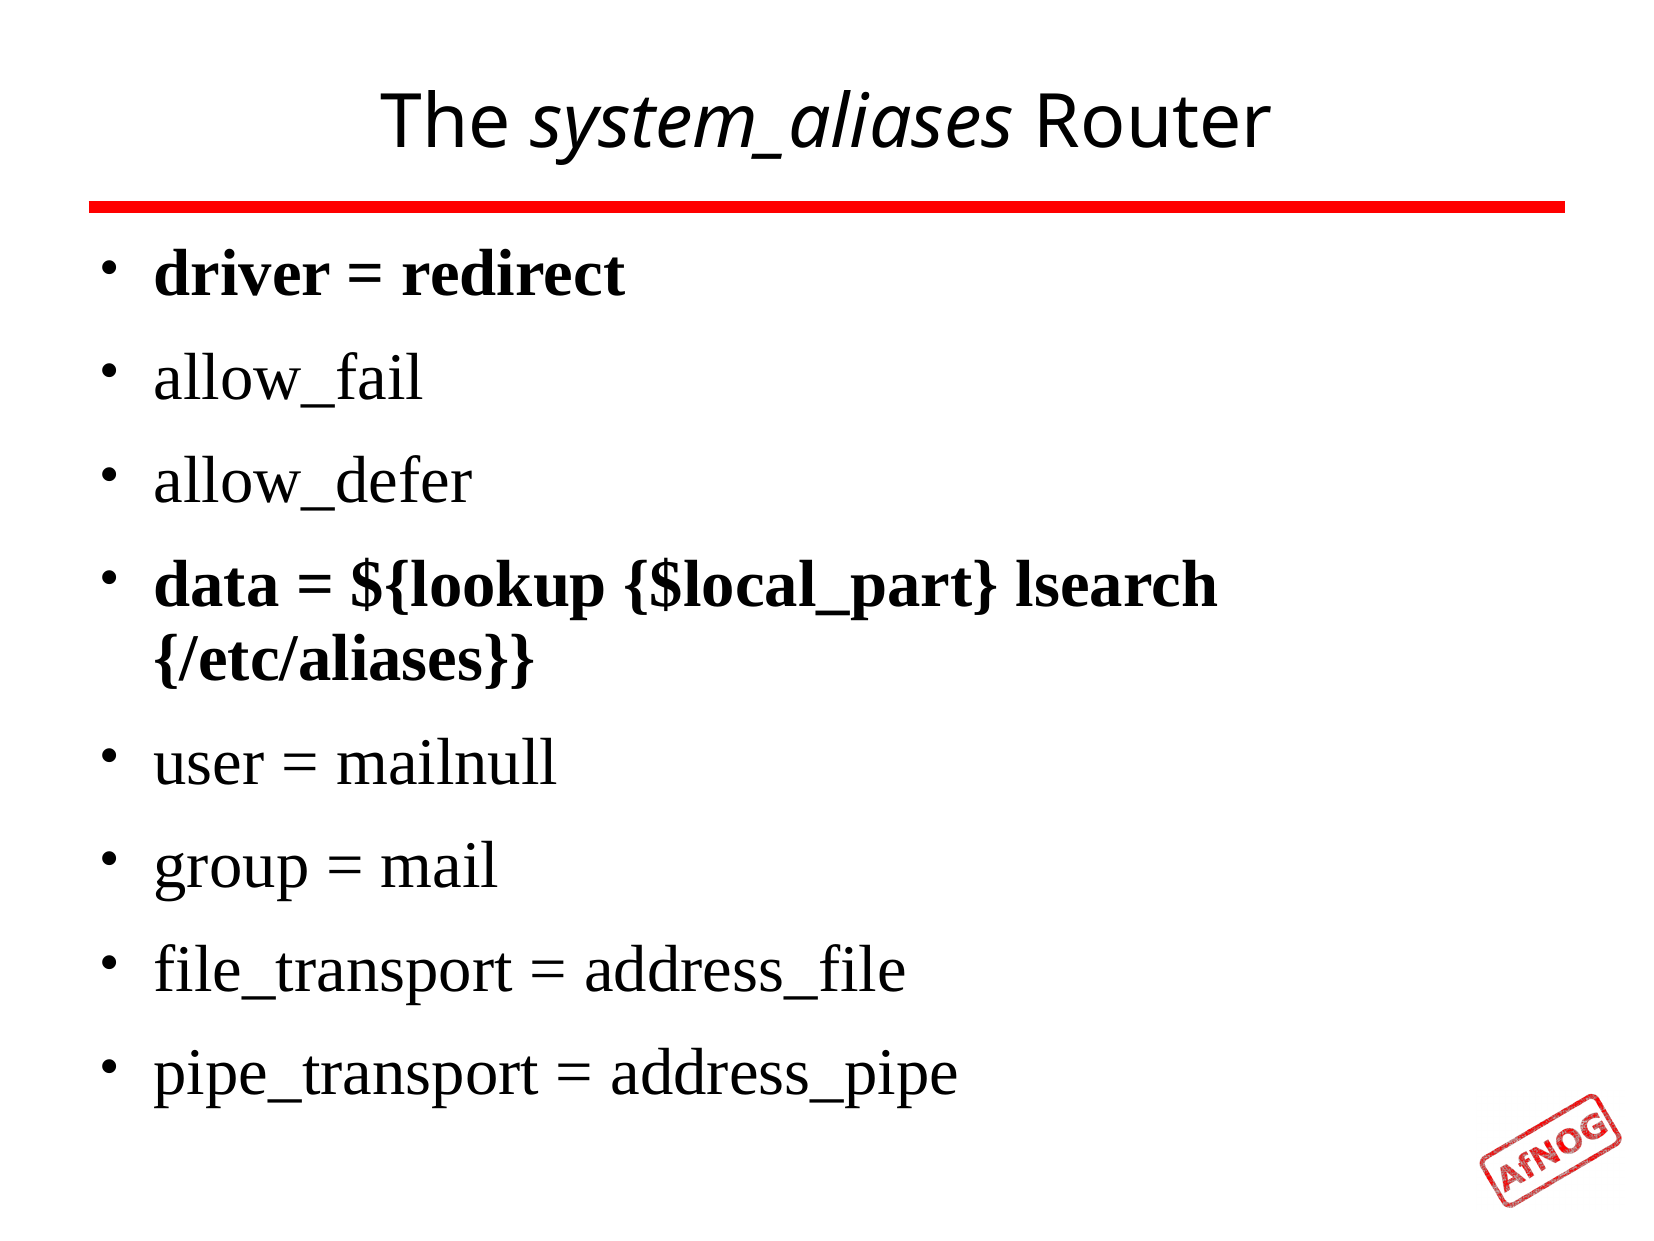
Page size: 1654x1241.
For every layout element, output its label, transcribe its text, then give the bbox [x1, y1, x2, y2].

title The system_aliases Router [88, 29, 1565, 207]
list driver = redirect allow_fail allow_defer data = ${lookup {$local_part} lsearch {/etc/aliases}} user = mailnull group = mail file_transport = address_file pipe_transport = address_pipe [82, 236, 1571, 1123]
picture [1476, 1090, 1625, 1211]
